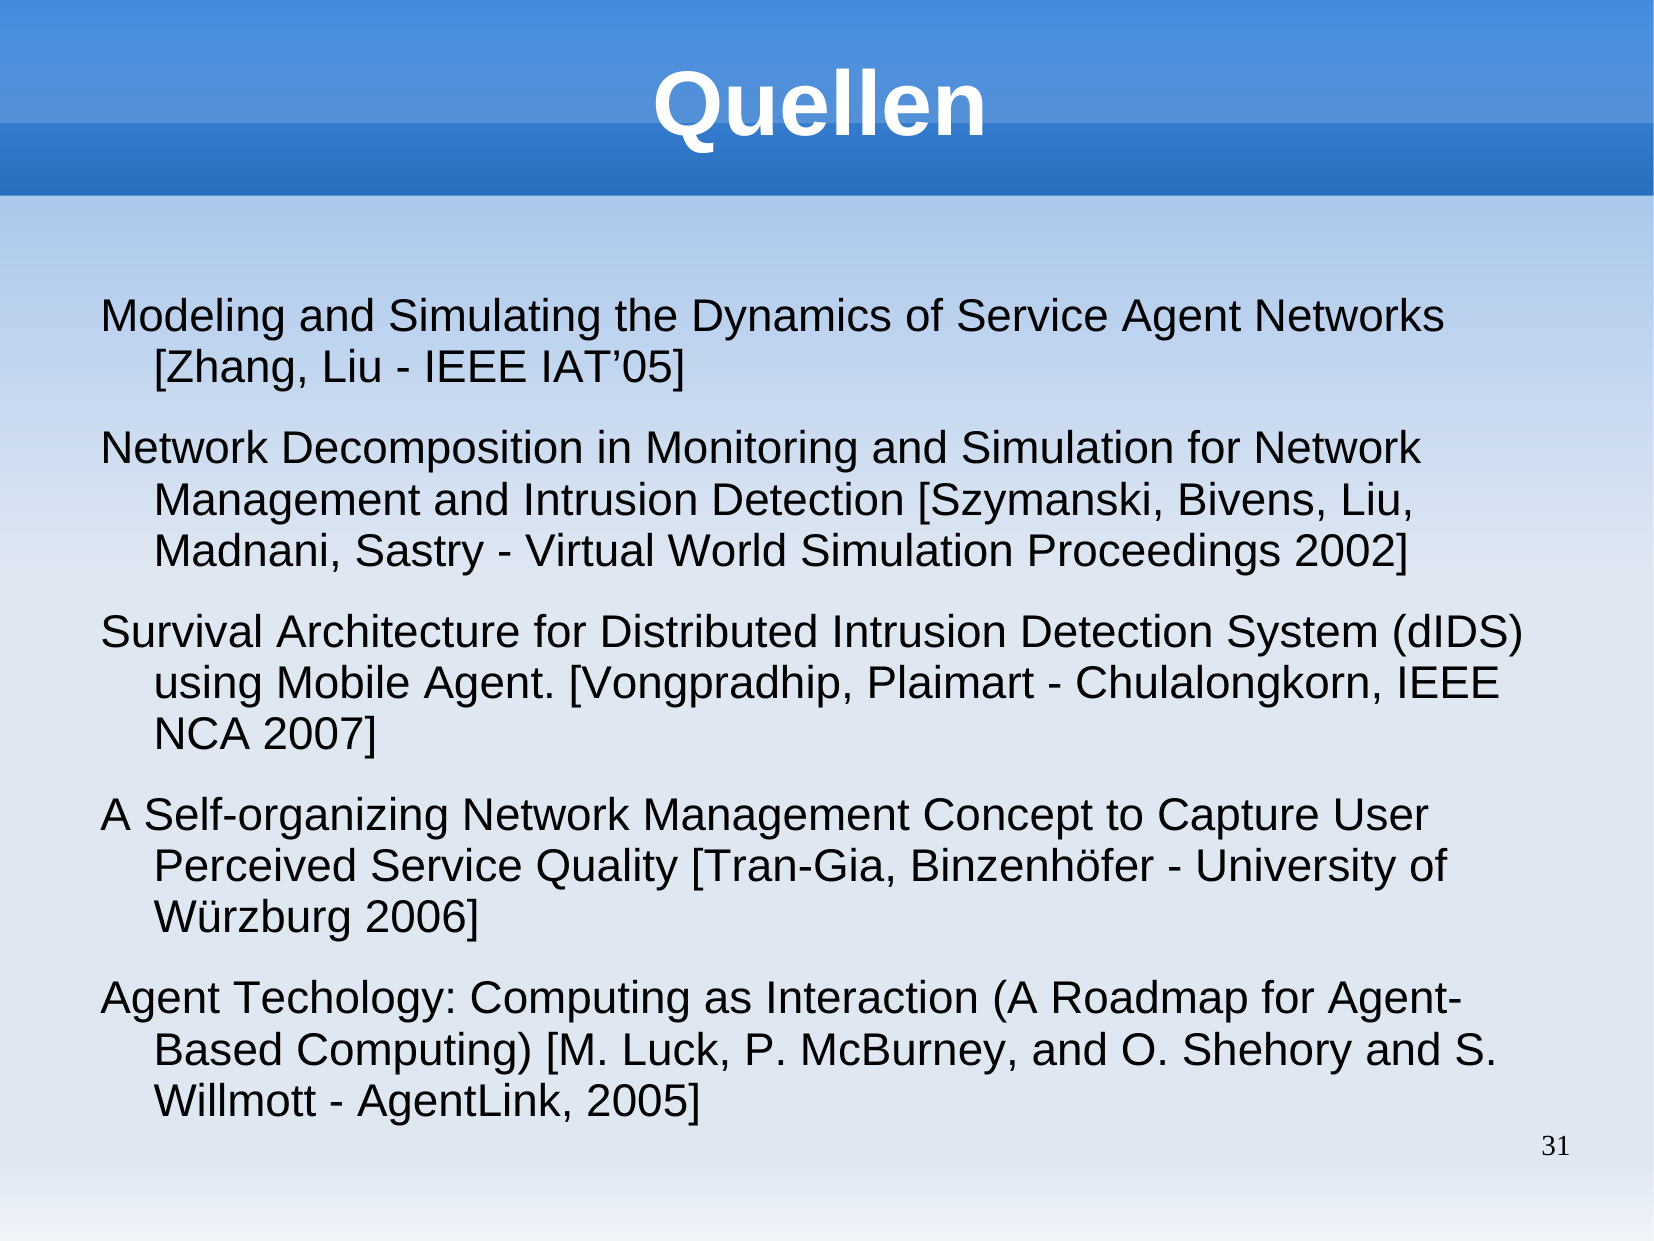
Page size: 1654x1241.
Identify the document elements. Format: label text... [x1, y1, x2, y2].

title Quellen [76, 7, 1565, 200]
picture [0, 0, 1654, 1241]
list Modeling and Simulating the Dynamics of Service Agent Networks [Zhang, Liu - IEEE IAT’05] Network Decomposition in Monitoring and Simulation for Network Management and Intrusion Detection [Szymanski, Bivens, Liu, Madnani, Sastry - Virtual World Simulation Proceedings 2002] Survival Architecture for Distributed Intrusion Detection System (dIDS) using Mobile Agent. [Vongpradhip, Plaimart - Chulalongkorn, IEEE NCA 2007] A Self-organizing Network Management Concept to Capture User Perceived Service Quality [Tran-Gia, Binzenhöfer - University of Würzburg 2006] Agent Techology: Computing as Interaction (A Roadmap for Agent-Based Computing) [M. Luck, P. McBurney, and O. Shehory and S. Willmott - AgentLink, 2005] [82, 290, 1571, 1127]
